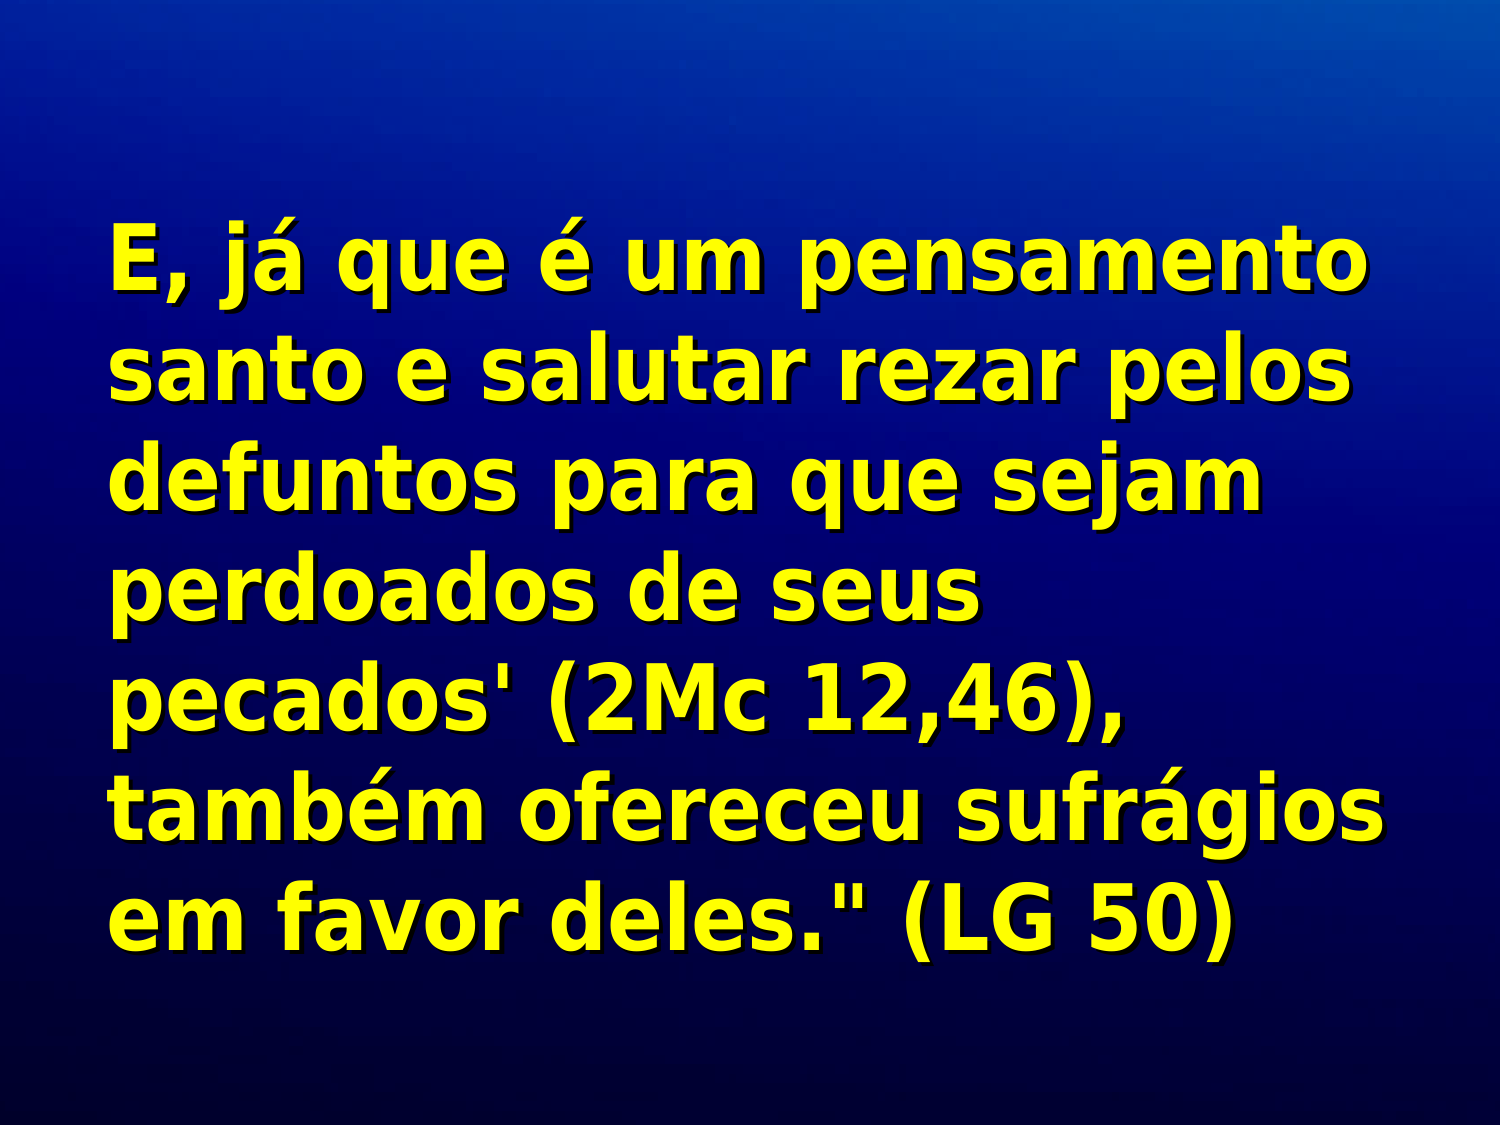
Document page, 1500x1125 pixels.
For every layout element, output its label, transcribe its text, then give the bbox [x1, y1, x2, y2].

text_box E, já que é um pensamento santo e salutar rezar pelos defuntos para que sejam perdoados de seus pecados' (2Mc 12,46), também ofereceu sufrágios em favor deles." (LG 50) [92, 82, 1418, 1040]
picture [0, 0, 1500, 1125]
